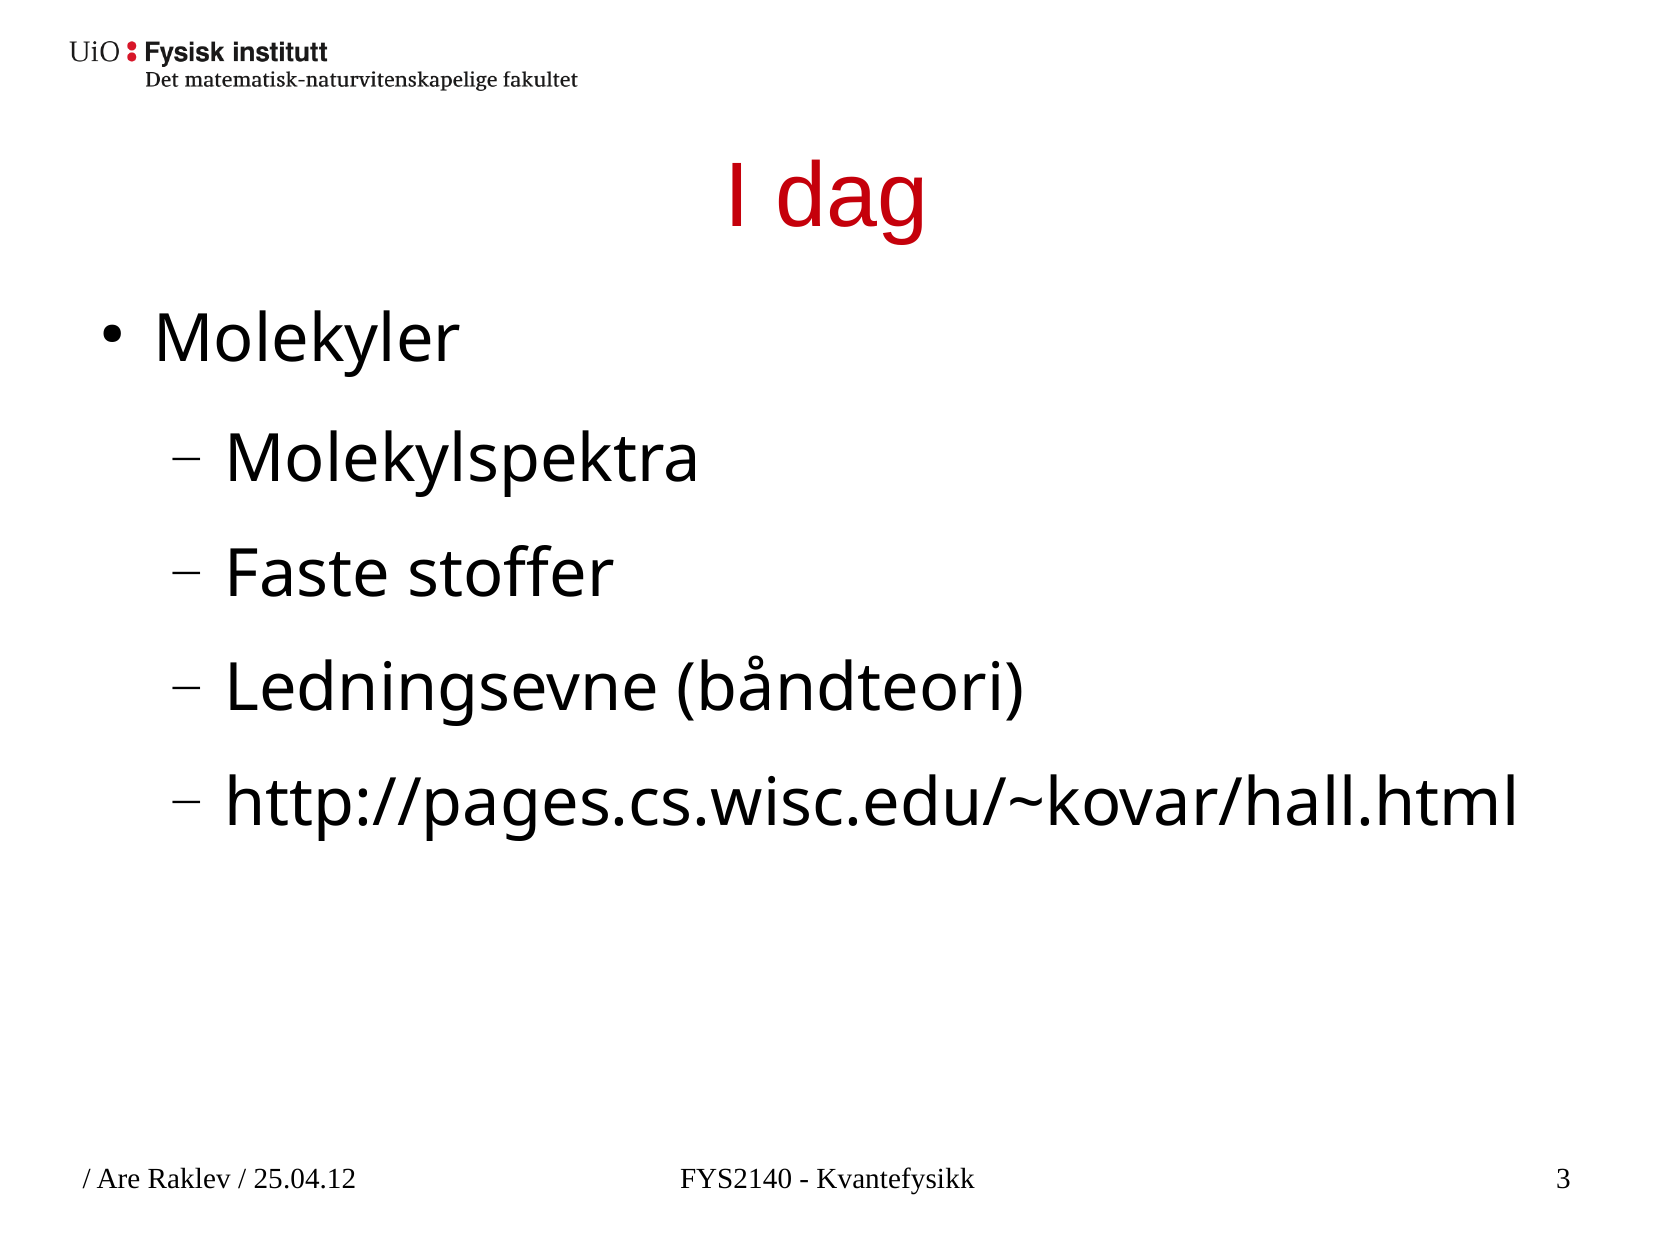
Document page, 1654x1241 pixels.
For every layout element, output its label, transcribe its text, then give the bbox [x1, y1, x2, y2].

picture [68, 37, 581, 93]
list Molekyler Molekylspektra Faste stoffer Ledningsevne (båndteori) http://pages.cs.wisc.edu/~kovar/hall.html [82, 290, 1613, 1094]
title I dag [82, 90, 1571, 290]
